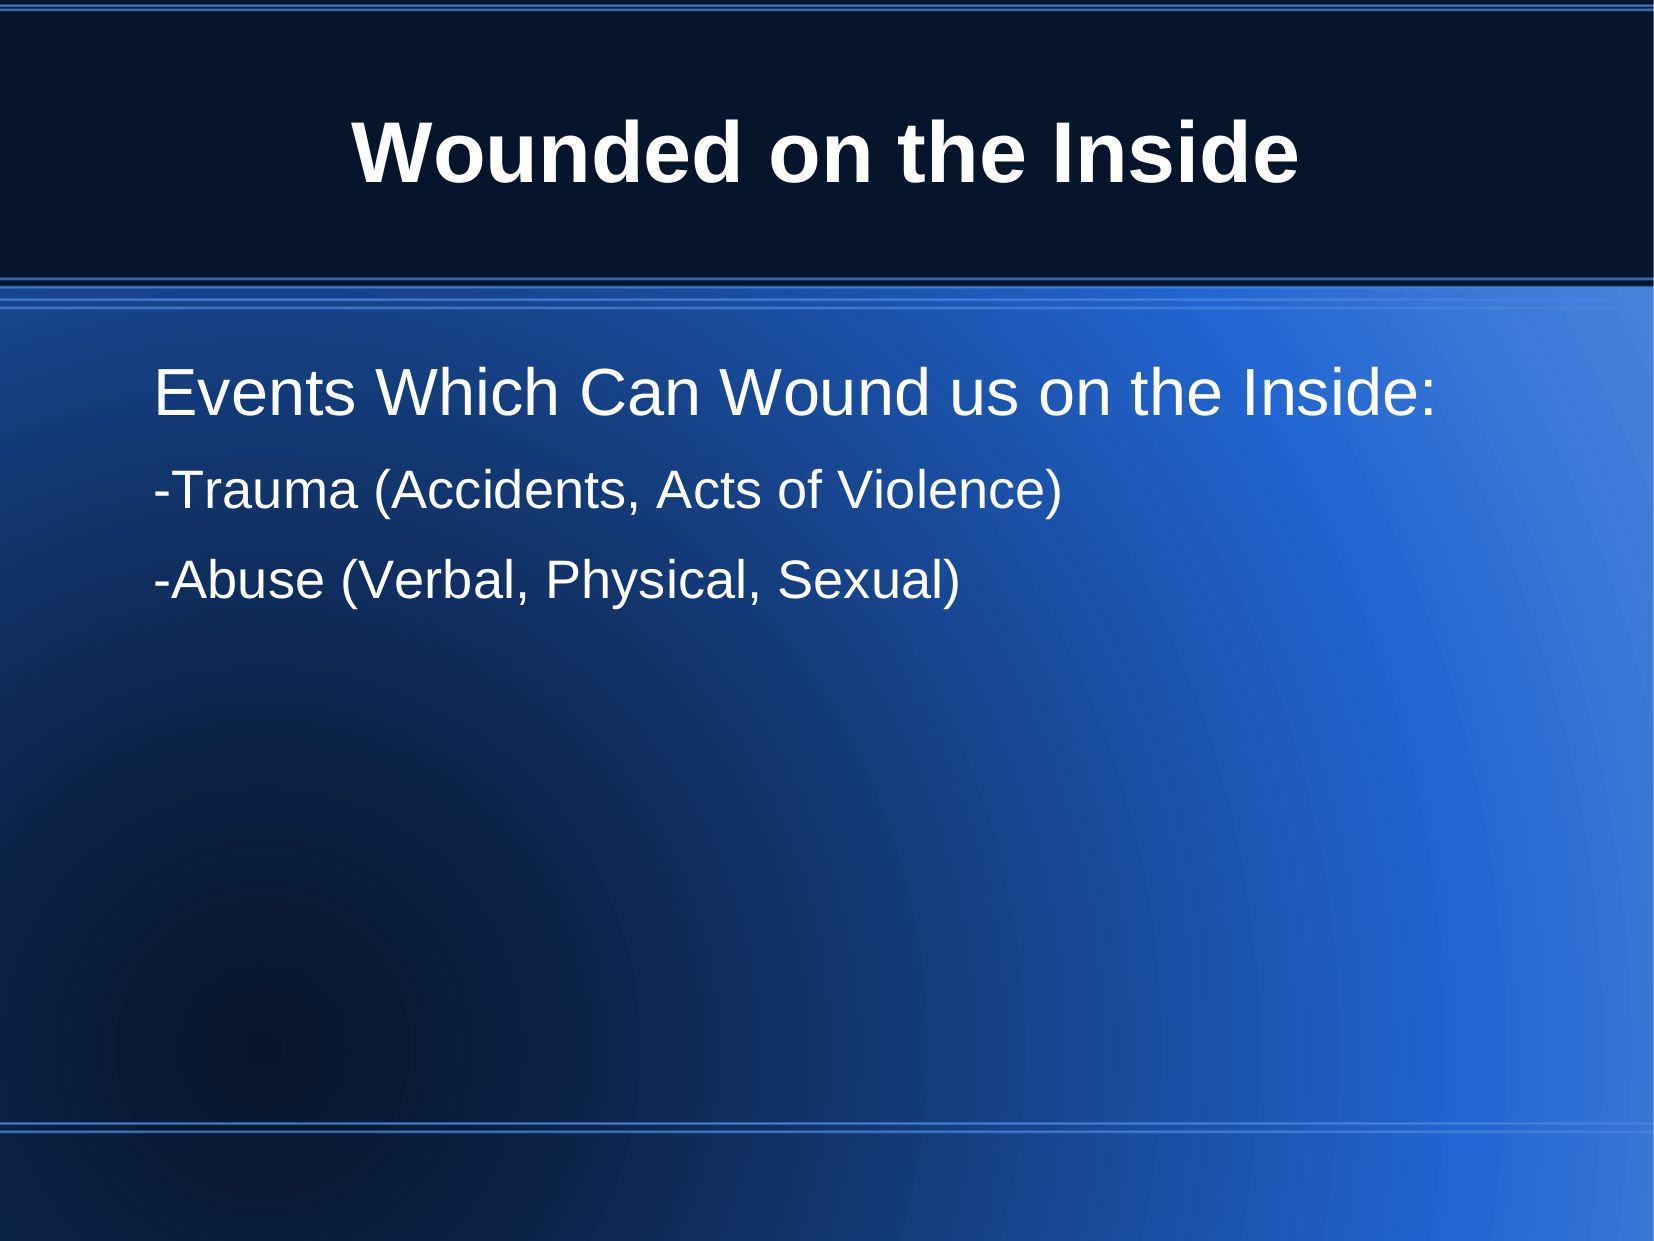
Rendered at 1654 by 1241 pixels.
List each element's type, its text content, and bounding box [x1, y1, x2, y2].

picture [0, 0, 1654, 1241]
list Events Which Can Wound us on the Inside: -Trauma (Accidents, Acts of Violence) -Abuse (Verbal, Physical, Sexual) [82, 355, 1571, 1058]
title Wounded on the Inside [82, 49, 1571, 257]
